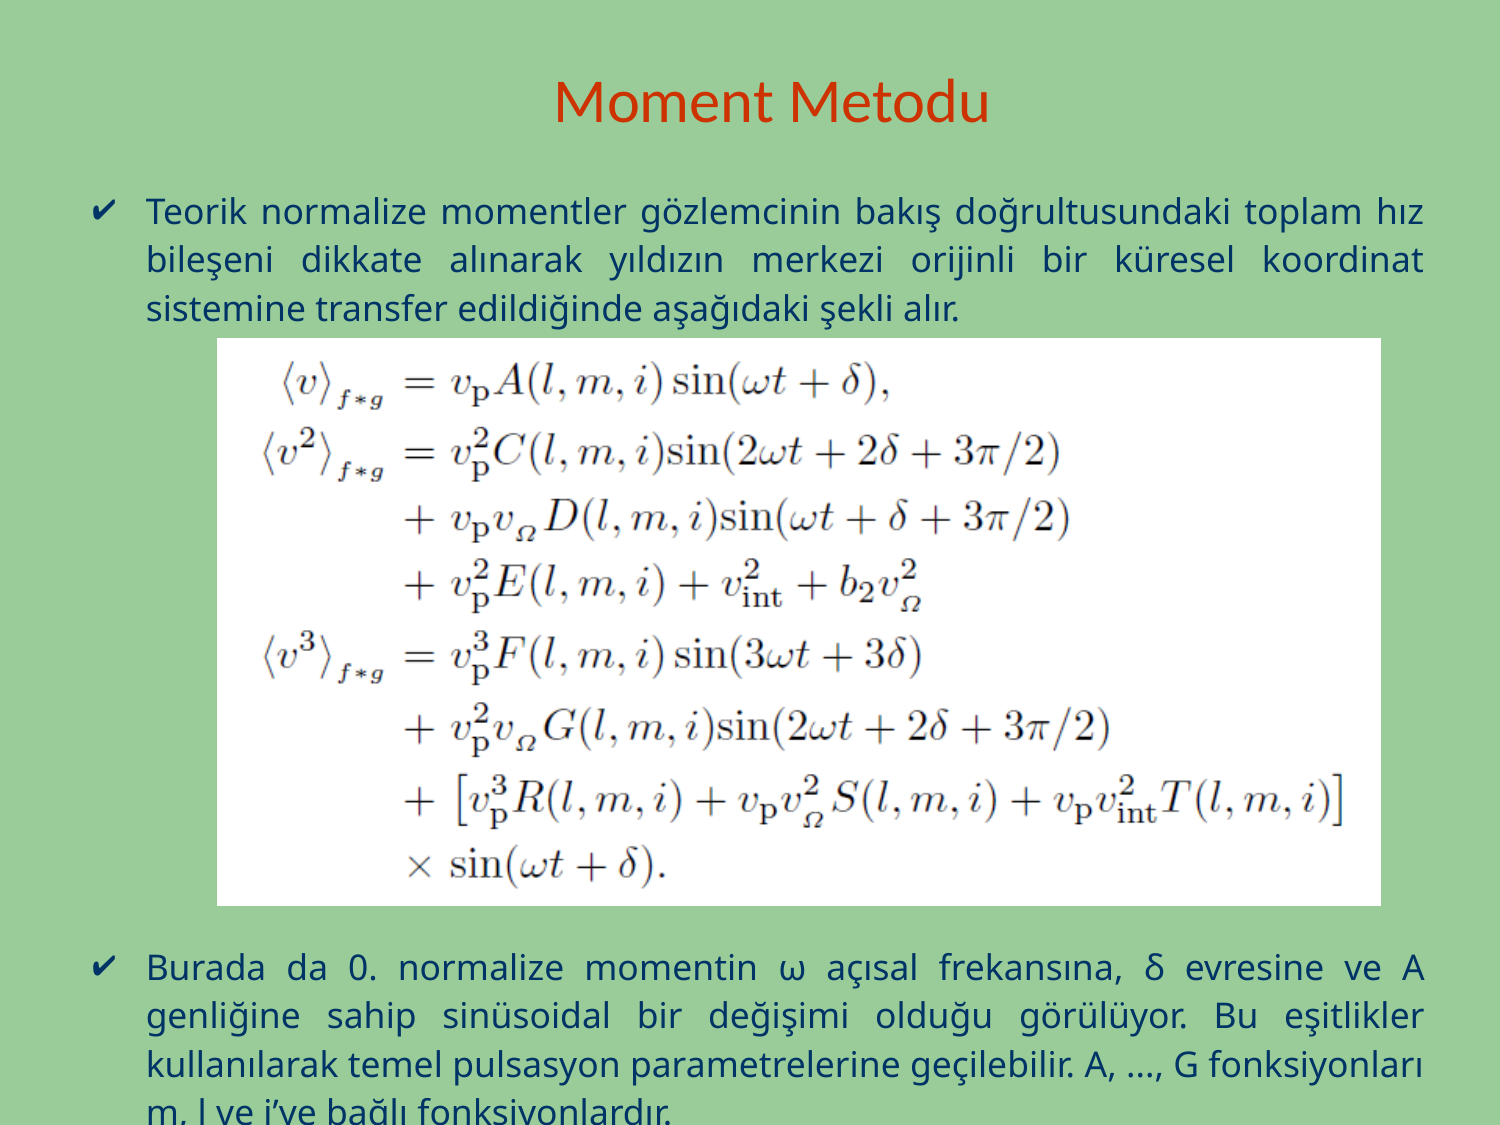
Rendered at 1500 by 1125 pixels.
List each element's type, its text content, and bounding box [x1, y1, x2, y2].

list Teorik normalize momentler gözlemcinin bakış doğrultusundaki toplam hız bileşeni dikkate alınarak yıldızın merkezi orijinli bir küresel koordinat sistemine transfer edildiğinde aşağıdaki şekli alır. [75, 186, 1425, 312]
picture [217, 338, 1381, 906]
title Moment Metodu [135, 23, 1410, 186]
list Burada da 0. normalize momentin ω açısal frekansına, δ evresine ve A genliğine sahip sinüsoidal bir değişimi olduğu görülüyor. Bu eşitlikler kullanılarak temel pulsasyon parametrelerine geçilebilir. A, ..., G fonksiyonları m, l ve i’ye bağlı fonksiyonlardır. [75, 942, 1426, 1109]
